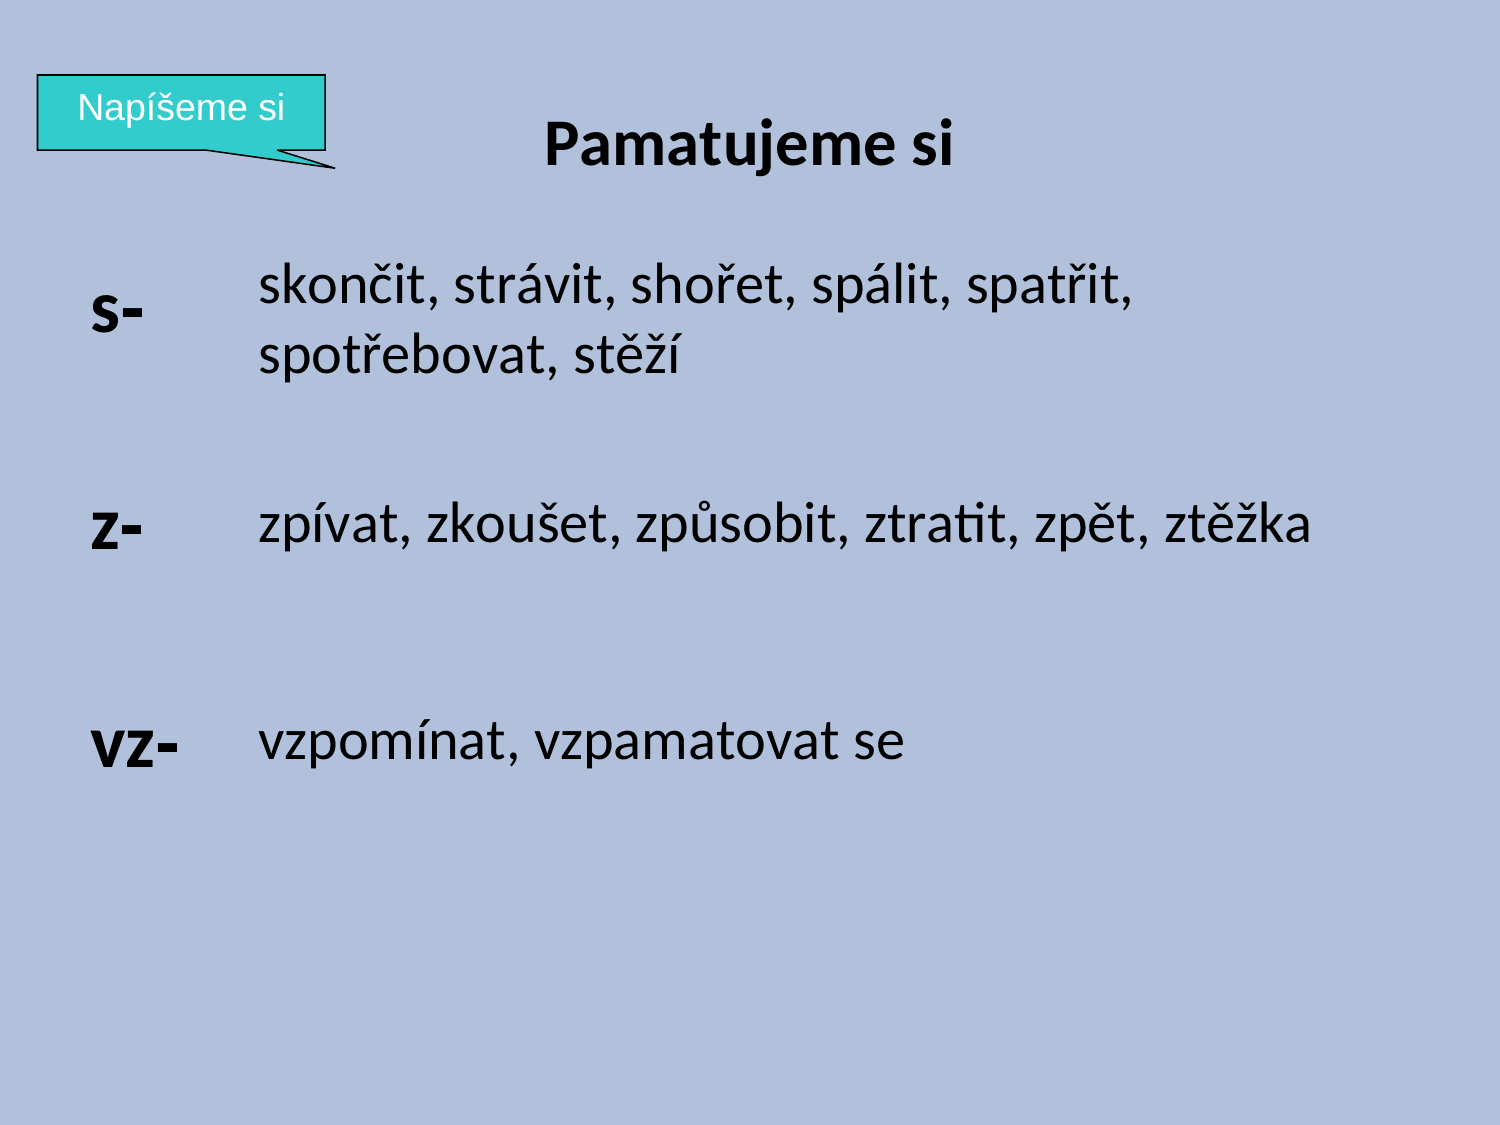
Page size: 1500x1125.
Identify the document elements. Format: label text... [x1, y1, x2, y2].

list s- z- vz- [74, 249, 237, 1006]
text_box Napíšeme si [37, 75, 336, 169]
title Pamatujeme si [75, 45, 1426, 233]
list skončit, strávit, shořet, spálit, spatřit, spotřebovat, stěží zpívat, zkoušet, způsobit, ztratit, zpět, ztěžka vzpomínat, vzpamatovat se [237, 237, 1438, 1033]
